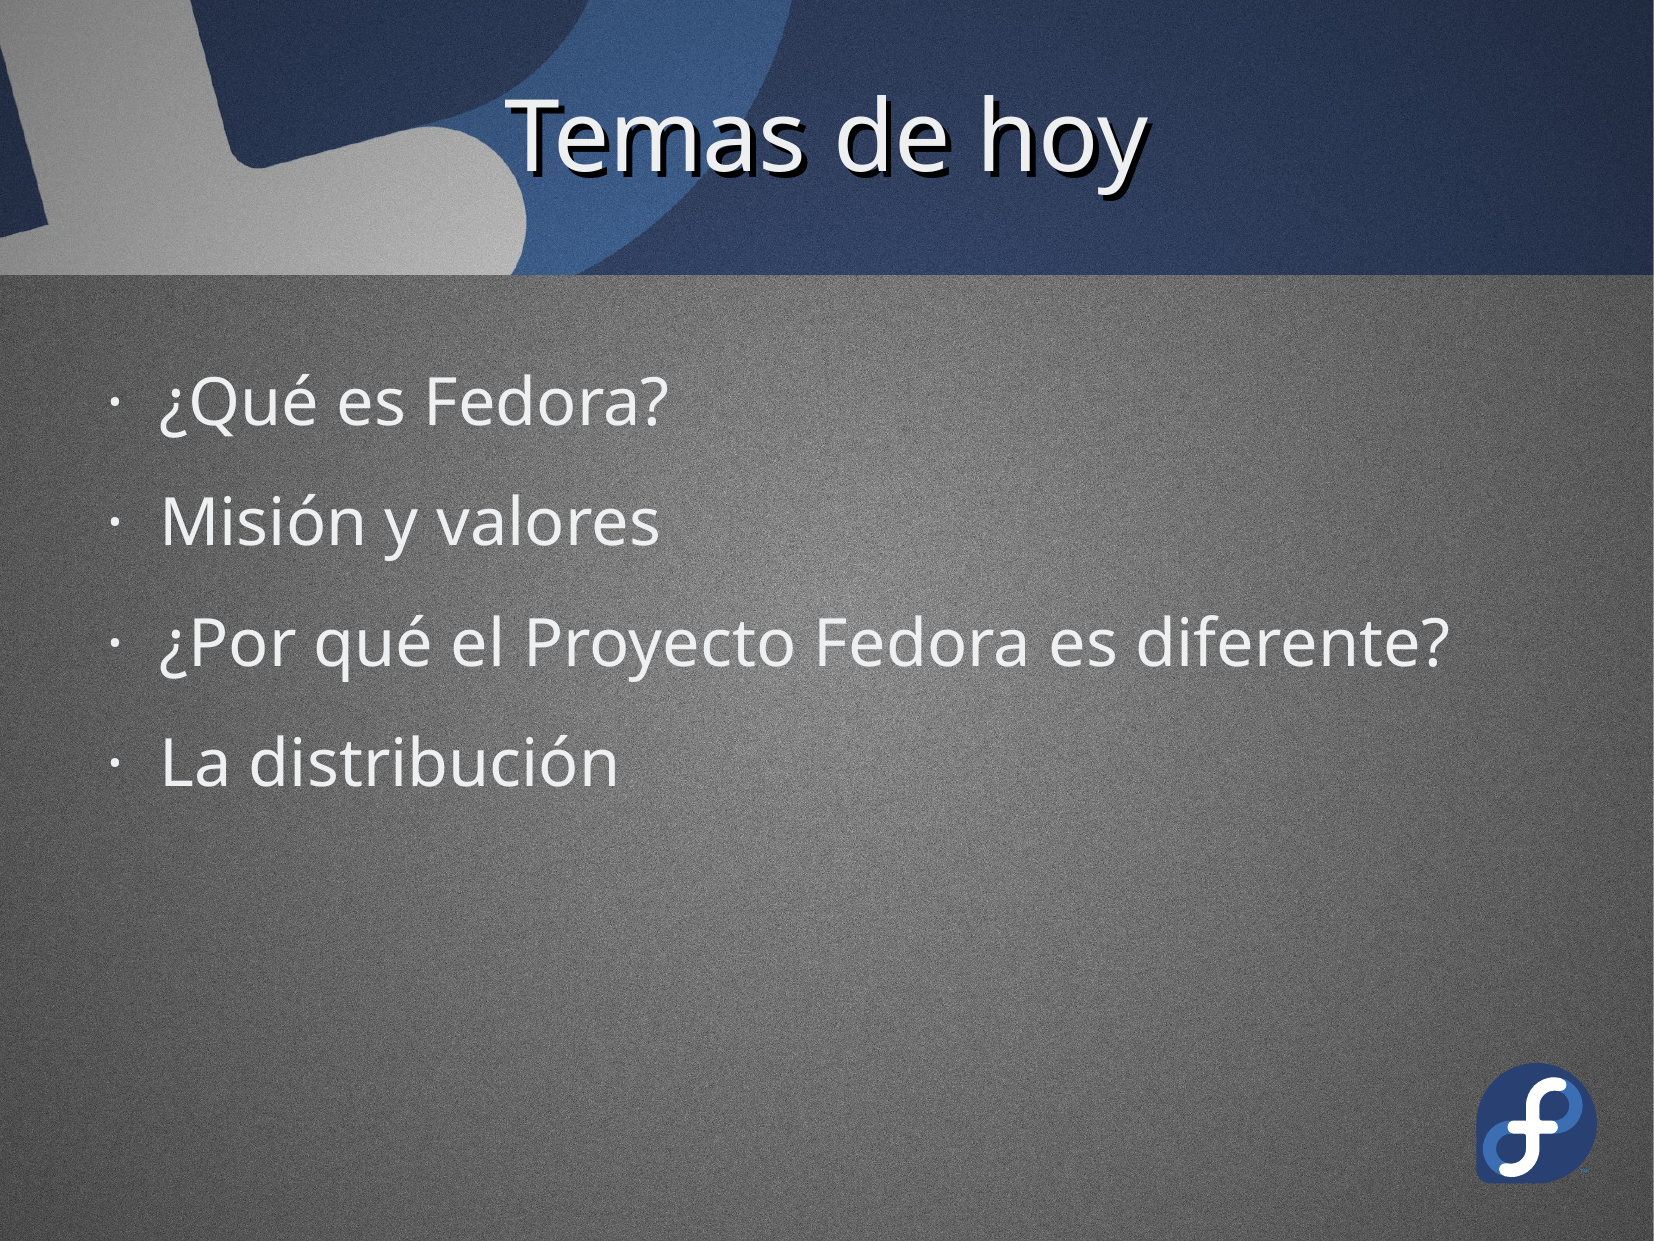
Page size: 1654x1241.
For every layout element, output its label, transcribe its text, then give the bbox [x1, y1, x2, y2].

picture [0, 0, 1654, 1241]
list ¿Qué es Fedora? Misión y valores ¿Por qué el Proyecto Fedora es diferente? La distribución [88, 354, 1565, 1063]
title Temas de hoy [88, 29, 1565, 237]
